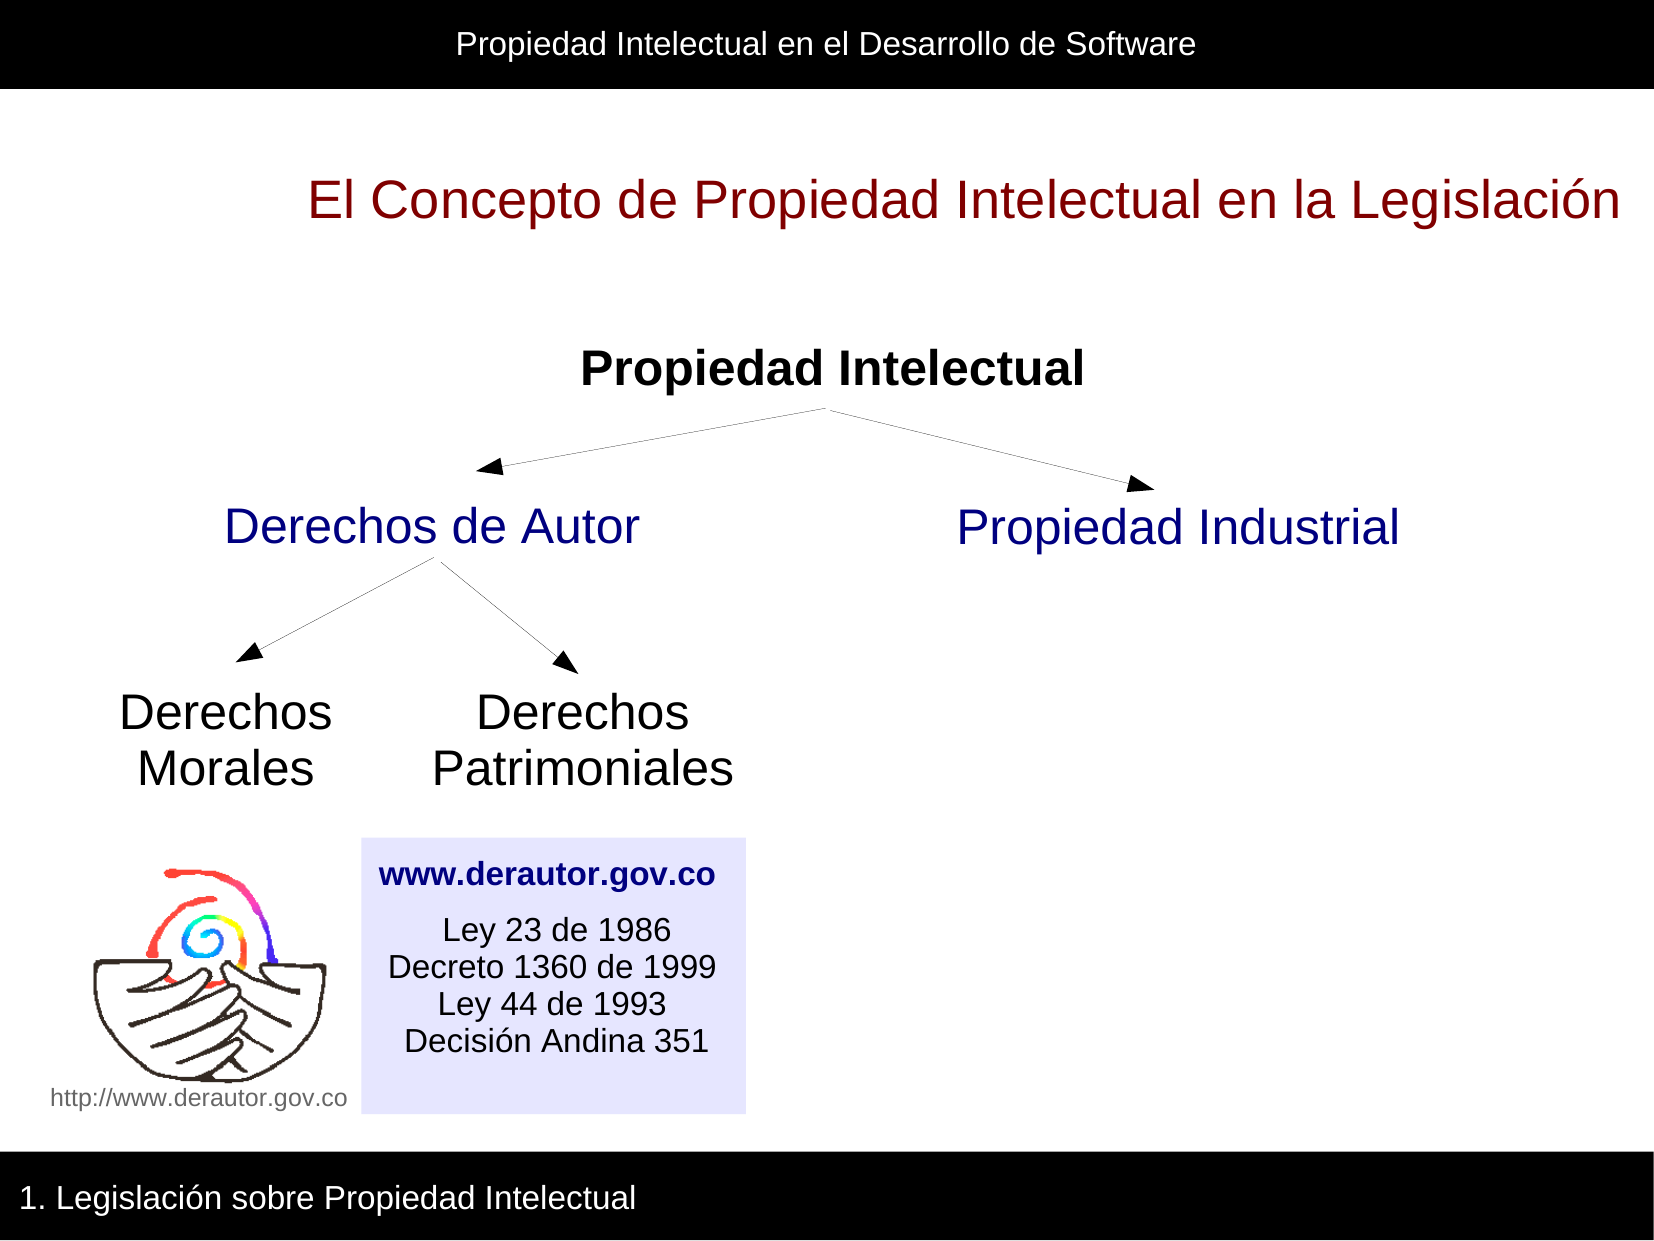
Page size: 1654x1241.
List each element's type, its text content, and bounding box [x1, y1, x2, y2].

text_box Derechos Morales [118, 684, 333, 797]
title El Concepto de Propiedad Intelectual en la Legislación [147, 147, 1625, 252]
text_box www.derautor.gov.co Ley 23 de 1986 Decreto 1360 de 1999 Ley 44 de 1993 Decisión Andina 351 [361, 837, 746, 1115]
text_box Derechos Patrimoniales [431, 684, 735, 797]
text_box Derechos de Autor [223, 498, 672, 556]
text_box Propiedad Industrial [956, 499, 1401, 556]
picture [82, 855, 339, 1084]
text_box Propiedad Intelectual [580, 340, 1087, 397]
text_box 1. Legislación sobre Propiedad Intelectual [18, 1180, 795, 1218]
text_box http://www.derautor.gov.co [50, 1084, 363, 1113]
